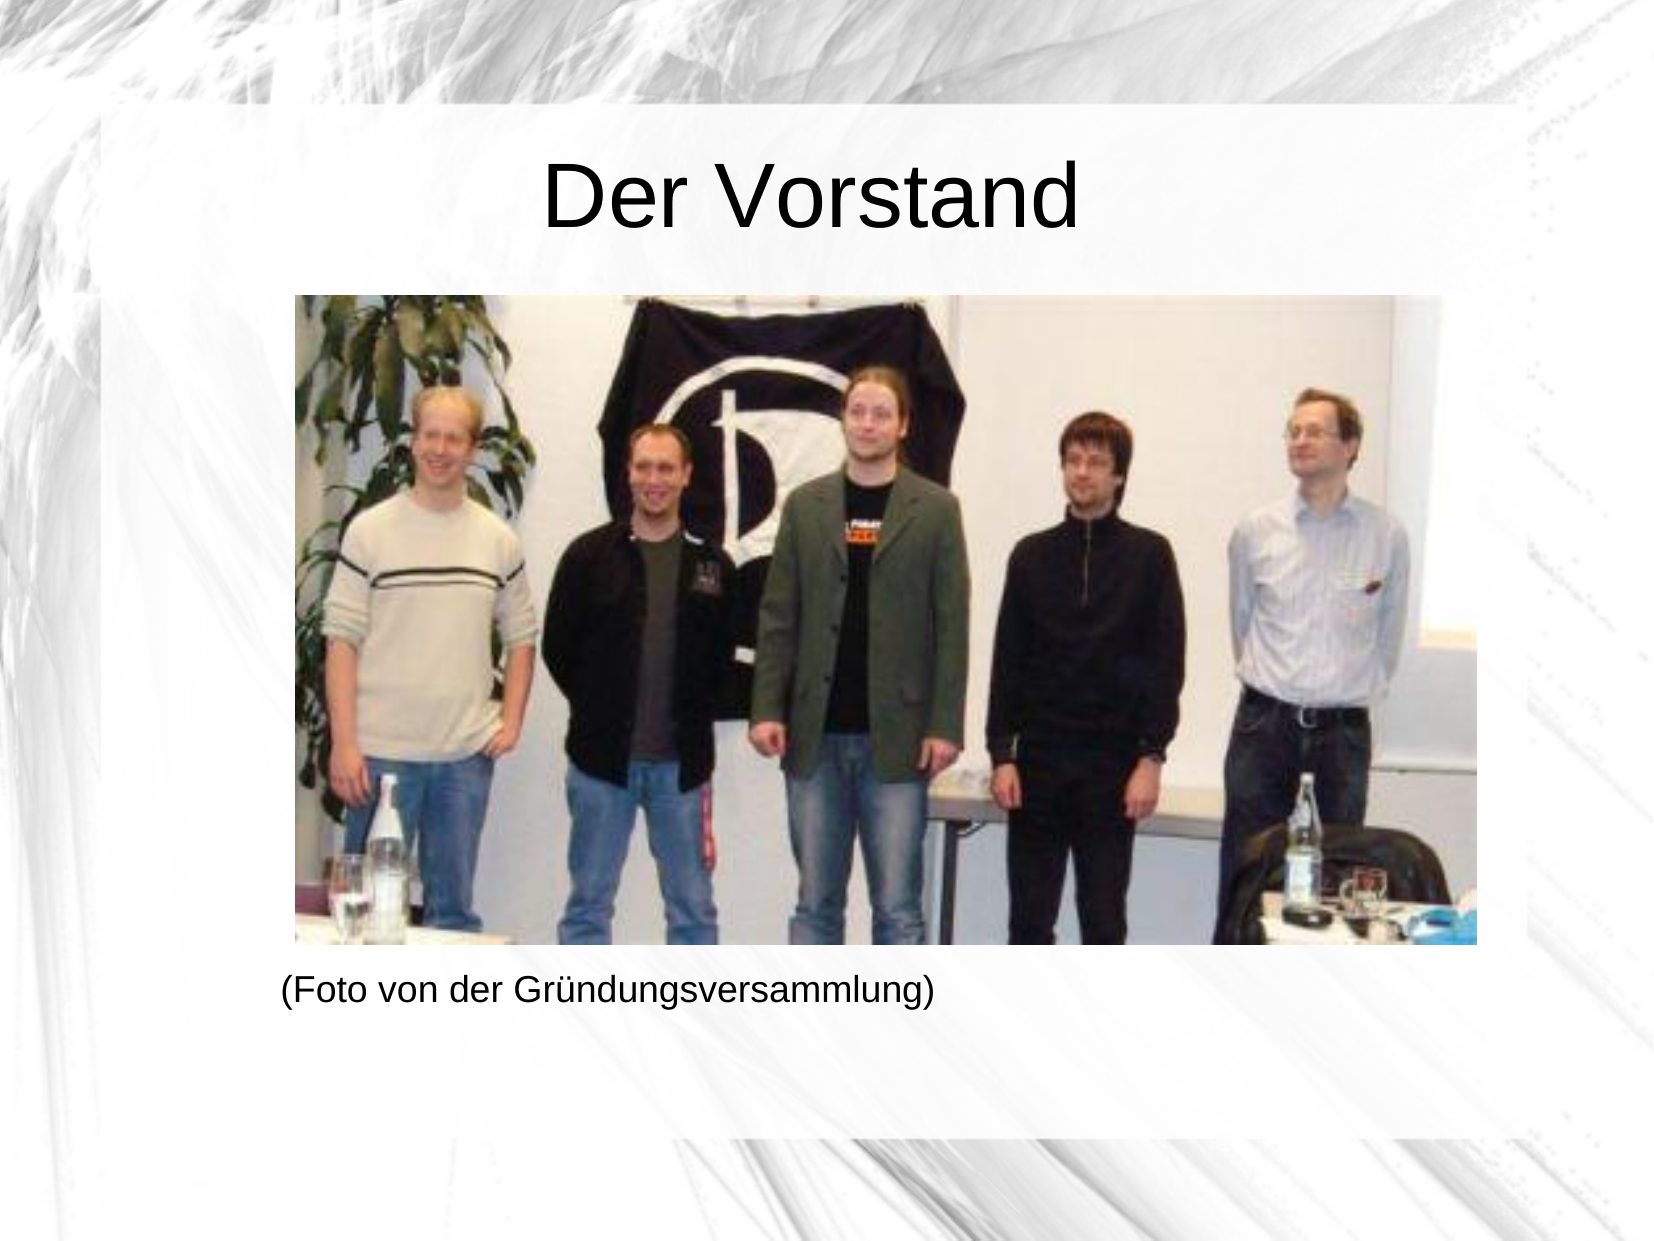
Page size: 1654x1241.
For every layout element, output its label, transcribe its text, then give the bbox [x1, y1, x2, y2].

title Der Vorstand [118, 119, 1506, 273]
picture [0, 0, 1654, 1241]
text_box (Foto von der Gründungsversammlung) [265, 960, 1333, 1241]
